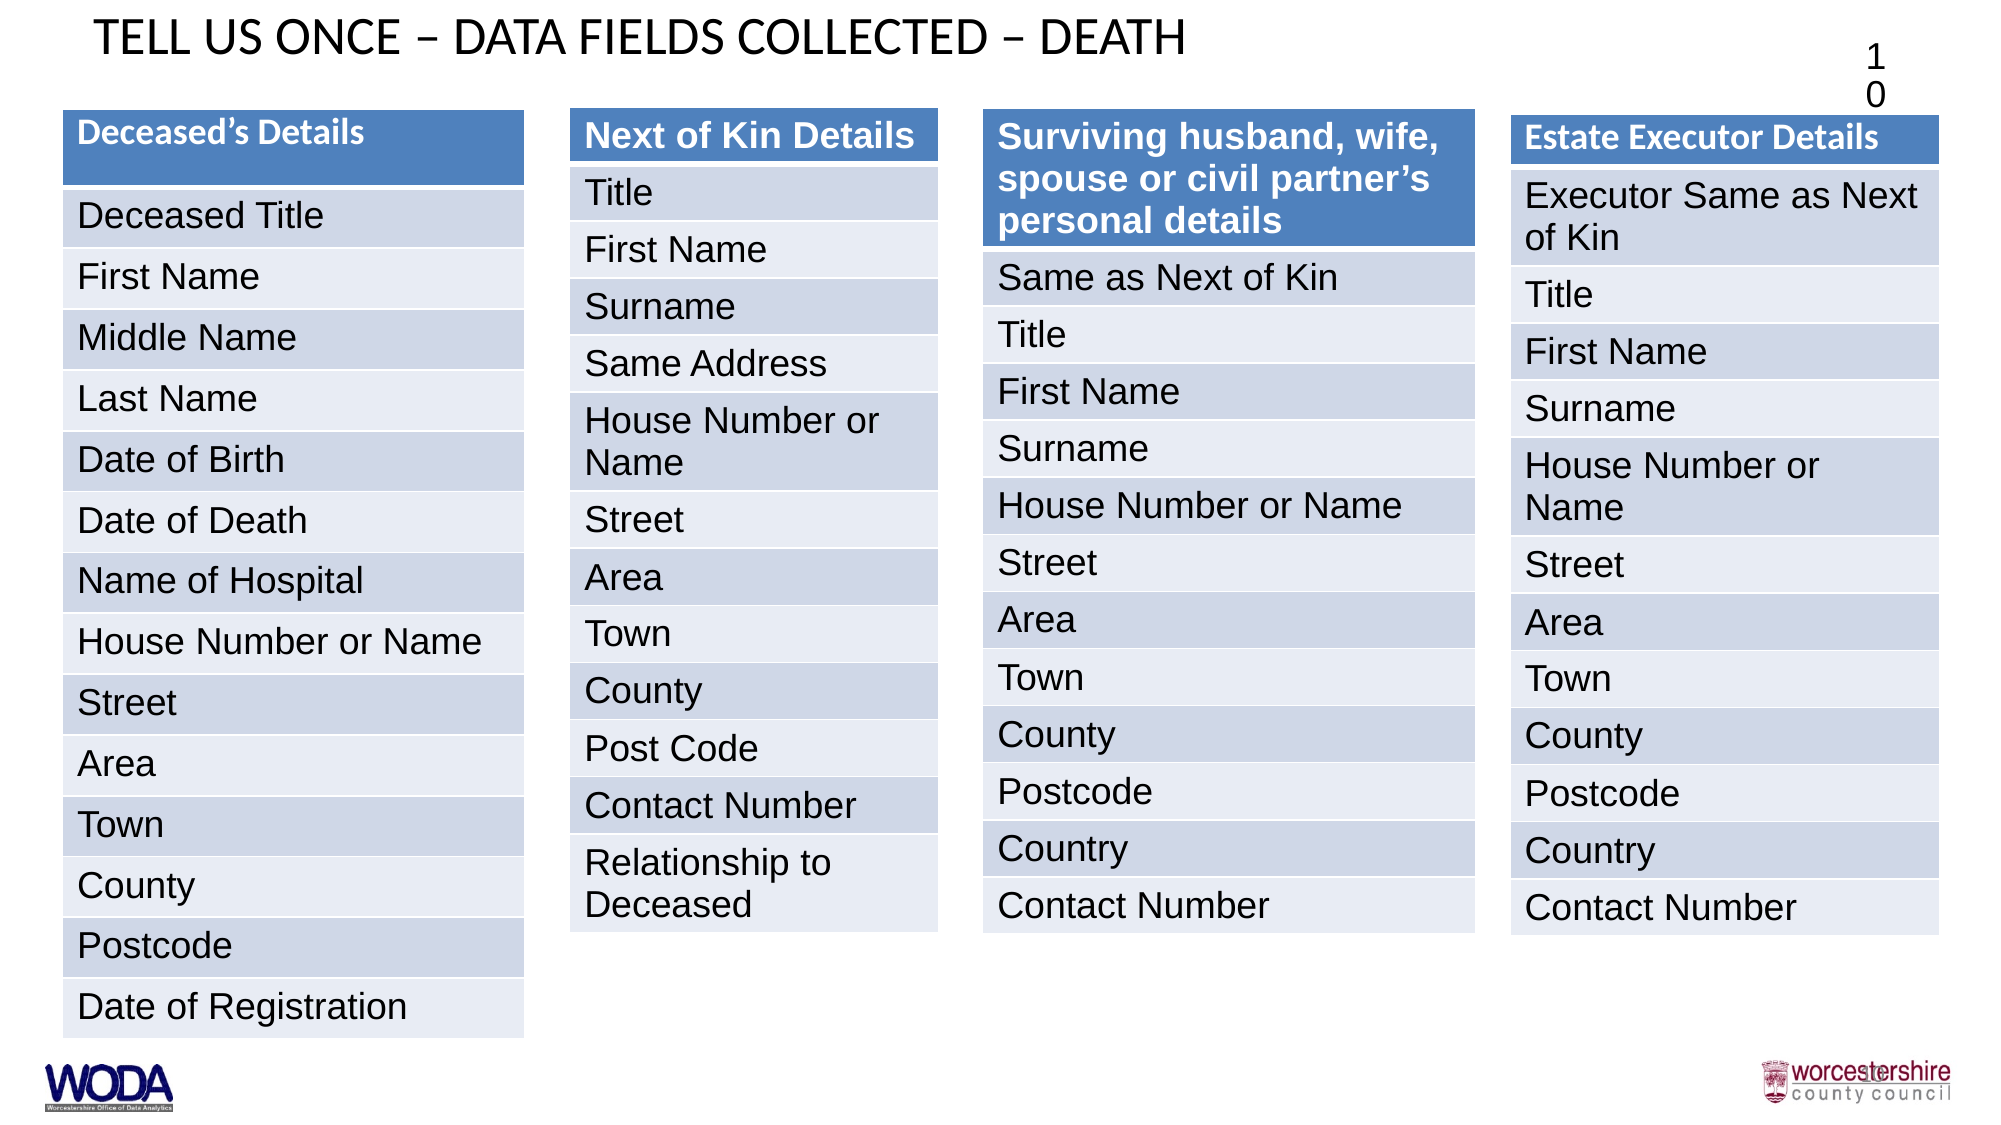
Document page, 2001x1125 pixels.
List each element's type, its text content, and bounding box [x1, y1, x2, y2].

table_cell Title [983, 307, 1475, 362]
table_cell Contact Number [1511, 880, 1939, 935]
table_cell Area [63, 736, 524, 795]
table_cell Same Address [570, 336, 938, 391]
table_cell Name of Hospital [63, 553, 524, 612]
table_cell Same as Next of Kin [983, 252, 1475, 305]
table_cell Date of Birth [63, 432, 524, 491]
table_cell Postcode [63, 918, 524, 977]
table_cell Contact Number [570, 777, 938, 833]
table_cell Area [983, 592, 1475, 648]
table_cell Postcode [1511, 765, 1939, 821]
table_cell House Number or Name [570, 393, 938, 490]
table_header Deceased’s Details [63, 110, 524, 185]
table_cell First Name [1511, 324, 1939, 379]
table_cell Surname [1511, 381, 1939, 436]
table_cell House Number or Name [1511, 438, 1939, 535]
table_cell Title [570, 167, 938, 220]
table_cell Street [1511, 537, 1939, 592]
table_cell Post Code [570, 720, 938, 776]
table_cell Middle Name [63, 310, 524, 369]
table_cell Surname [983, 421, 1475, 476]
table_cell Town [1511, 651, 1939, 707]
table_cell Last Name [63, 371, 524, 430]
table_cell County [570, 663, 938, 719]
table_cell Contact Number [983, 878, 1475, 933]
table_cell Street [63, 675, 524, 734]
table_cell County [1511, 708, 1939, 764]
table_cell Area [1511, 594, 1939, 650]
table_cell Date of Death [63, 492, 524, 552]
table_cell Postcode [983, 763, 1475, 819]
table_cell County [63, 857, 524, 916]
table_cell Title [1511, 267, 1939, 322]
table_cell First Name [983, 364, 1475, 419]
table_cell Executor Same as Next of Kin [1511, 170, 1939, 265]
table_header Surviving husband, wife, spouse or civil partner’s personal details [983, 109, 1475, 246]
picture [45, 1064, 173, 1112]
table_cell Relationship to Deceased [570, 835, 938, 932]
table_cell Town [983, 649, 1475, 705]
table_cell First Name [570, 222, 938, 277]
picture [1749, 1049, 1971, 1114]
title TELL US ONCE – DATA FIELDS COLLECTED – DEATH [93, 0, 1690, 89]
table_cell Country [983, 821, 1475, 876]
table_cell House Number or Name [63, 614, 524, 673]
table_cell Street [983, 535, 1475, 591]
slide_number <number> [1433, 1042, 1900, 1103]
table_cell Country [1511, 822, 1939, 878]
table_cell Deceased Title [63, 190, 524, 247]
table_cell First Name [63, 249, 524, 308]
table_cell Date of Registration [63, 979, 524, 1038]
table_cell Surname [570, 279, 938, 334]
table_header Estate Executor Details [1511, 115, 1939, 164]
table_cell House Number or Name [983, 478, 1475, 534]
table_cell County [983, 706, 1475, 762]
table_cell Street [570, 492, 938, 547]
table_header Next of Kin Details [570, 108, 938, 161]
table_cell Town [63, 797, 524, 856]
table_cell Town [570, 606, 938, 662]
table_cell Area [570, 549, 938, 605]
